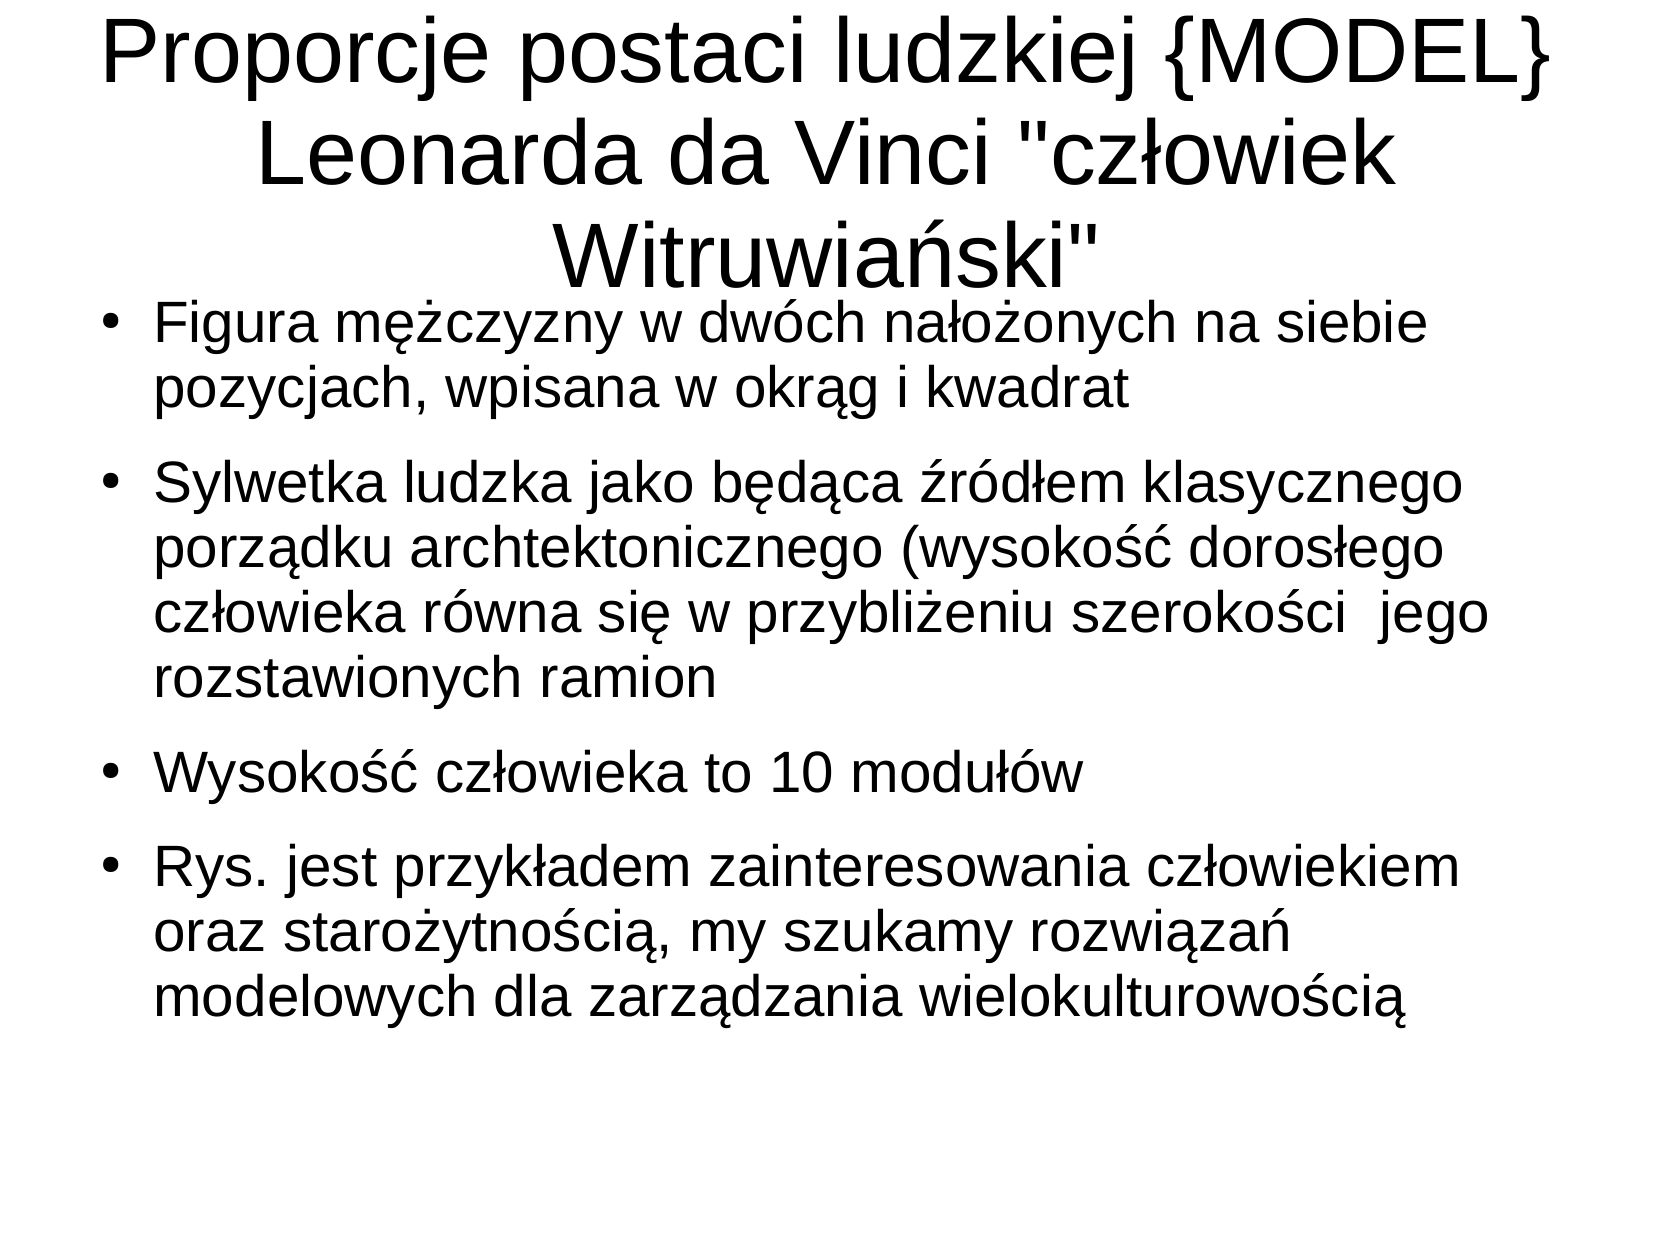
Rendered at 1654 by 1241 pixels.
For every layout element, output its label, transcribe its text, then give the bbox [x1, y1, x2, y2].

list Figura mężczyzny w dwóch nałożonych na siebie pozycjach, wpisana w okrąg i kwadrat Sylwetka ludzka jako będąca źródłem klasycznego porządku archtektonicznego (wysokość dorosłego człowieka równa się w przybliżeniu szerokości jego rozstawionych ramion Wysokość człowieka to 10 modułów Rys. jest przykładem zainteresowania człowiekiem oraz starożytnością, my szukamy rozwiązań modelowych dla zarządzania wielokulturowością [82, 290, 1571, 1127]
title Proporcje postaci ludzkiej {MODEL} Leonarda da Vinci "człowiek Witruwiański" [82, 0, 1571, 290]
